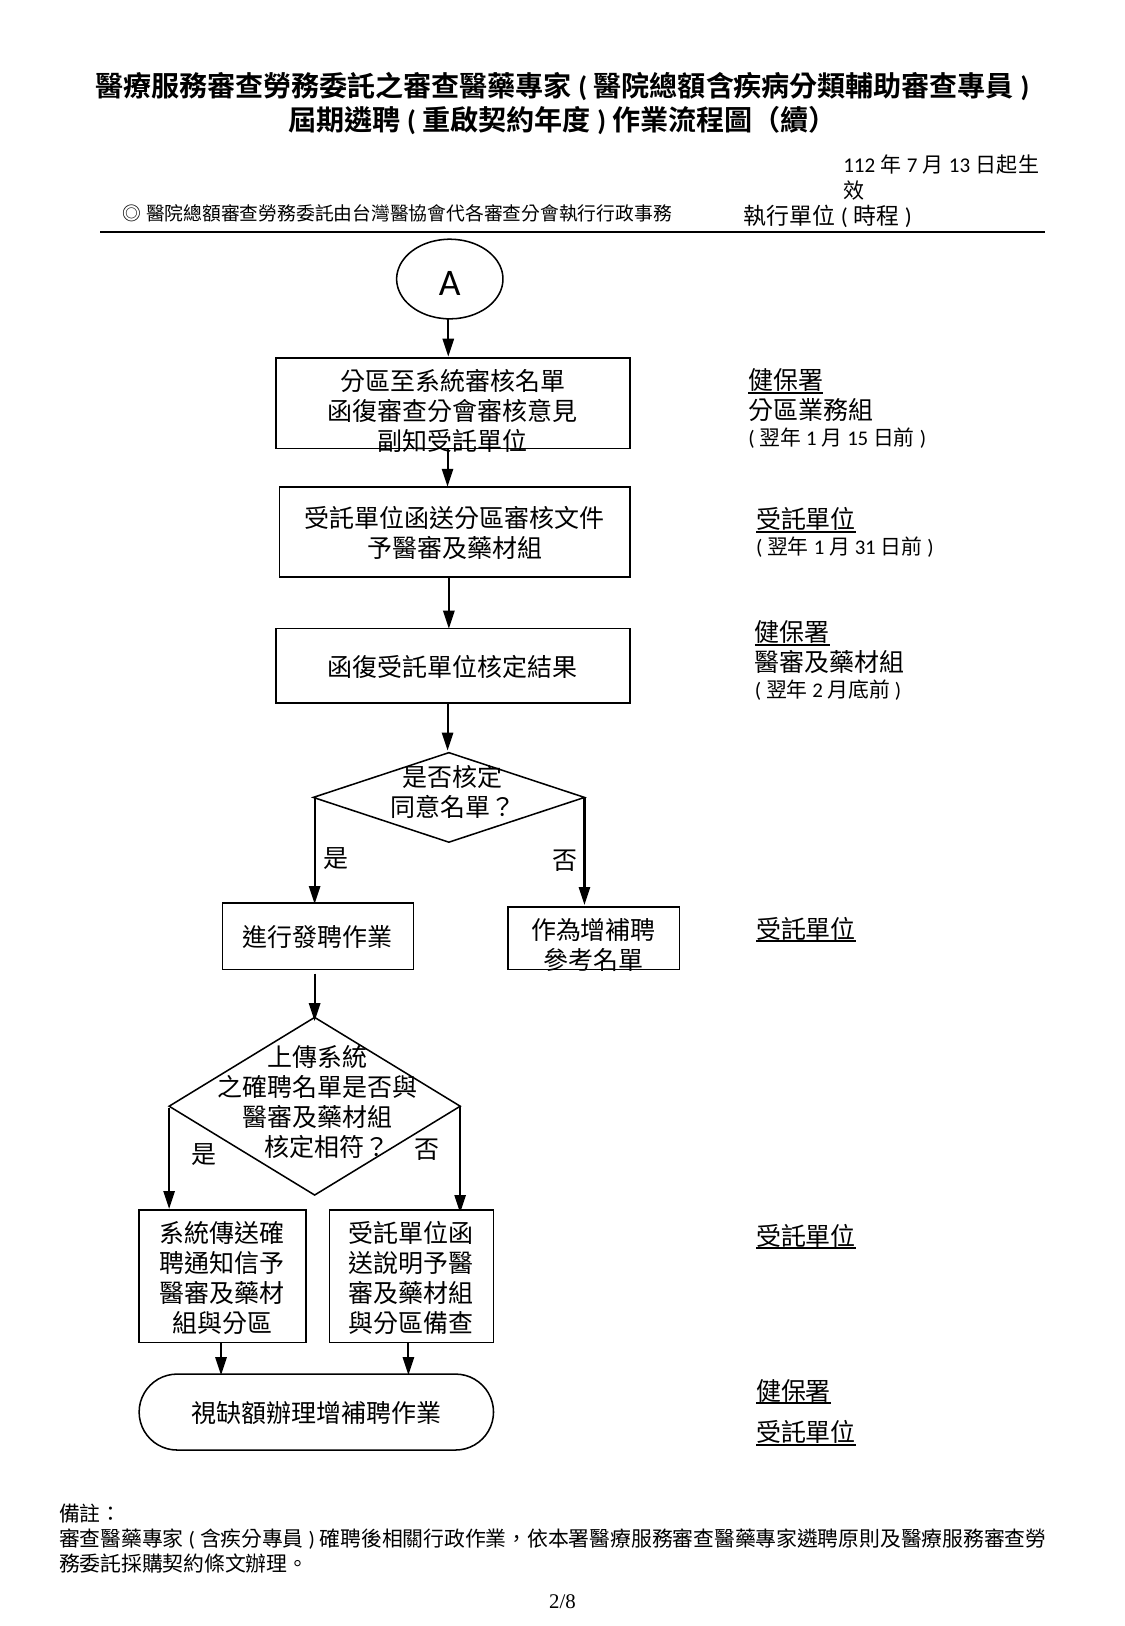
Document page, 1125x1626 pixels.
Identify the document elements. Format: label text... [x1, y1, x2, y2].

text_box 112年7月13日起生效 [828, 144, 1074, 185]
text_box 健保署 分區業務組 (翌年1月15日前) [733, 357, 941, 457]
text_box 分區至系統審核名單 函復審查分會審核意見 副知受託單位 [276, 358, 630, 448]
text_box 執行單位(時程) [728, 194, 1091, 237]
text_box 受託單位函送分區審核文件 予醫審及藥材組 [280, 487, 630, 577]
text_box 受託單位 [741, 906, 971, 981]
text_box 受託單位函送說明予醫審及藥材組與分區備查 [329, 1210, 494, 1343]
text_box 函復受託單位核定結果 [276, 629, 630, 703]
text_box 作為增補聘 參考名單 [508, 907, 679, 970]
text_box 上傳系統 之確聘名單是否與 醫審及藥材組 核定相符？ [201, 1033, 434, 1173]
text_box 健保署 [741, 1368, 962, 1413]
text_box 是 [309, 836, 314, 881]
text_box 否 [538, 837, 583, 882]
text_box ◎醫院總額審查勞務委託由台灣醫協會代各審查分會執行行政事務 [108, 194, 686, 231]
text_box 備註： 審查醫藥專家(含疾分專員)確聘後相關行政作業，依本署醫療服務審查醫藥專家遴聘原則及醫療服務審查勞務委託採購契約條文辦理。 [44, 1492, 1081, 1573]
text_box 進行發聘作業 [222, 903, 413, 970]
text_box 是否核定 同意名單？ [336, 754, 570, 810]
text_box A [396, 239, 503, 319]
text_box 是 [177, 1131, 232, 1176]
text_box 視缺額辦理增補聘作業 [139, 1374, 494, 1451]
text_box 受託單位 [741, 1409, 958, 1455]
text_box 系統傳送確聘通知信予醫審及藥材組與分區 [139, 1210, 306, 1343]
text_box 健保署 醫審及藥材組 (翌年2月底前) [740, 609, 920, 709]
text_box 受託單位 (翌年1月31日前) [741, 496, 949, 566]
text_box 否 [400, 1126, 455, 1171]
text_box 醫療服務審查勞務委託之審查醫藥專家(醫院總額含疾病分類輔助審查專員) 屆期遴聘(重啟契約年度)作業流程圖（續） [0, 61, 1125, 144]
text_box 否 [586, 837, 593, 882]
text_box 是 [316, 836, 364, 881]
text_box 2/8 [0, 1573, 1125, 1625]
text_box 受託單位 [741, 1213, 958, 1258]
